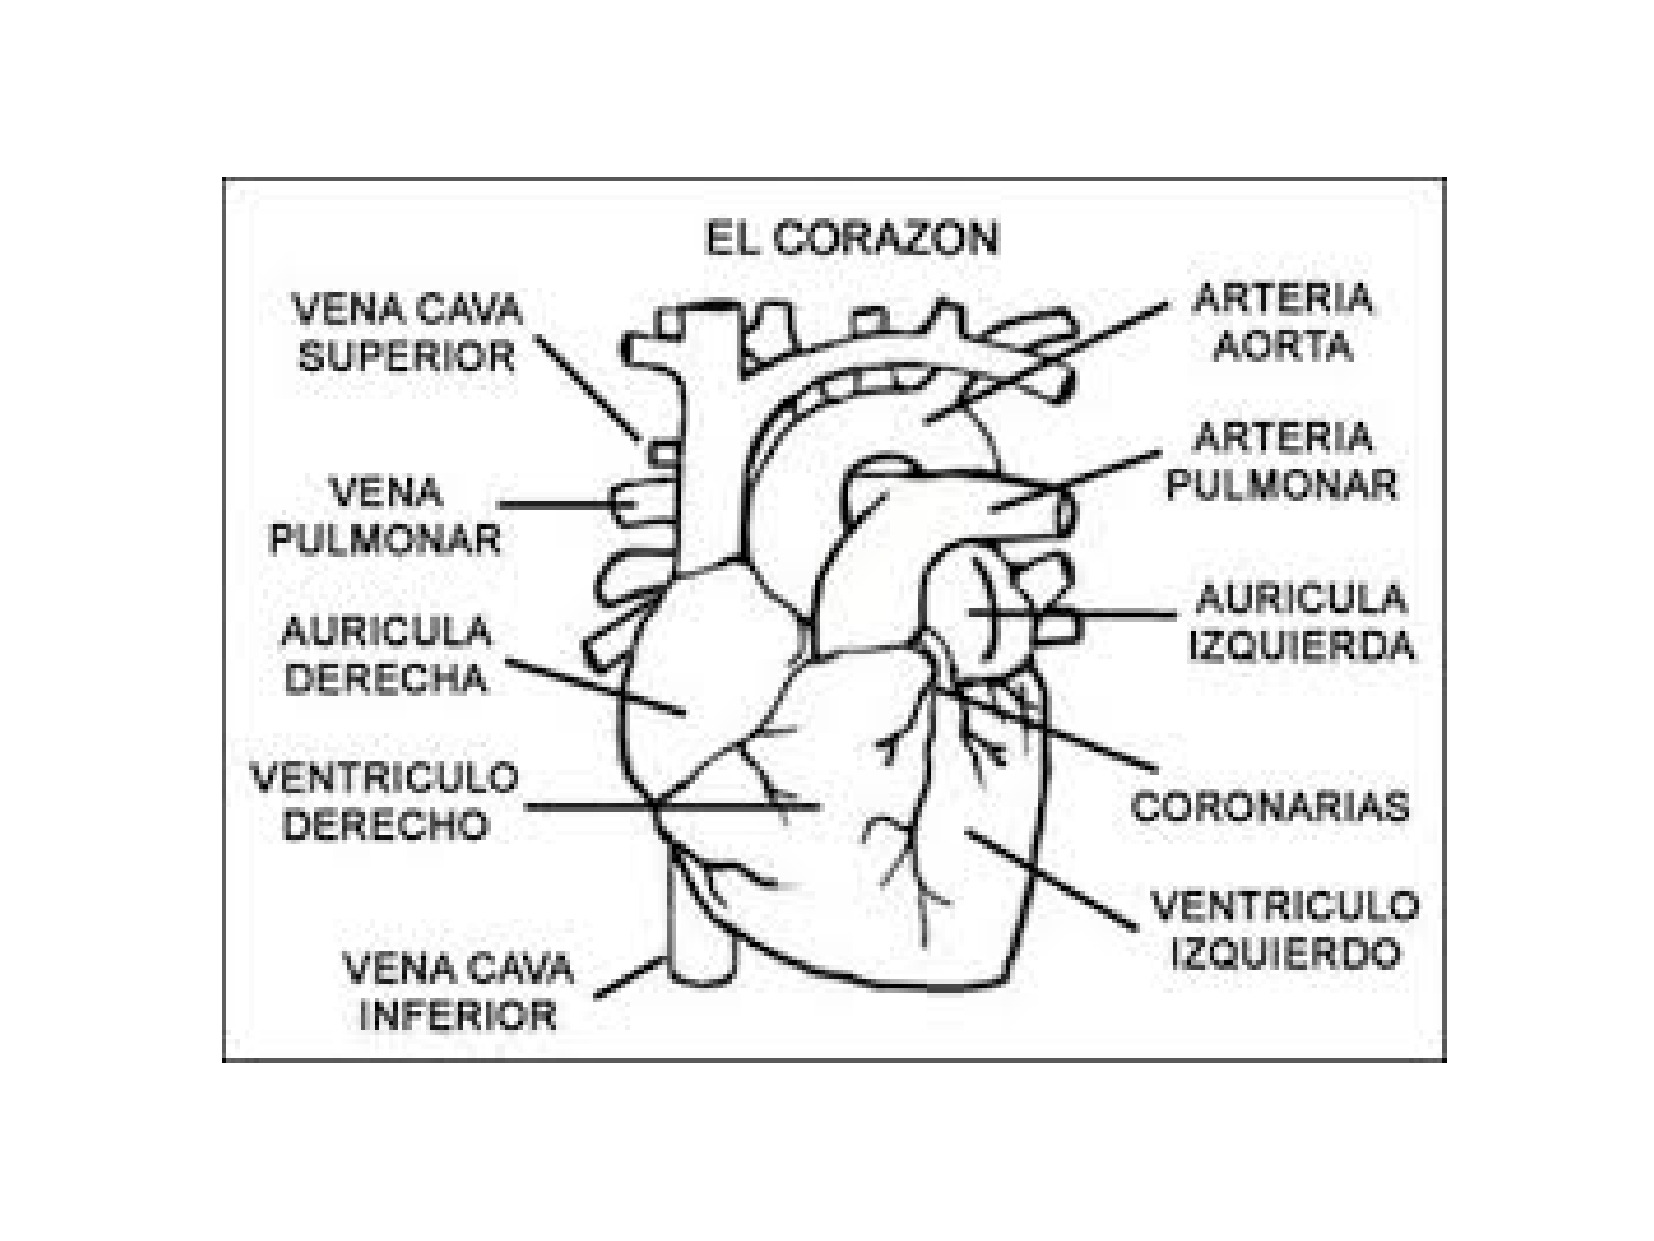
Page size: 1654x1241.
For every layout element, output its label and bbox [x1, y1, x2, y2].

picture [222, 177, 1447, 1063]
